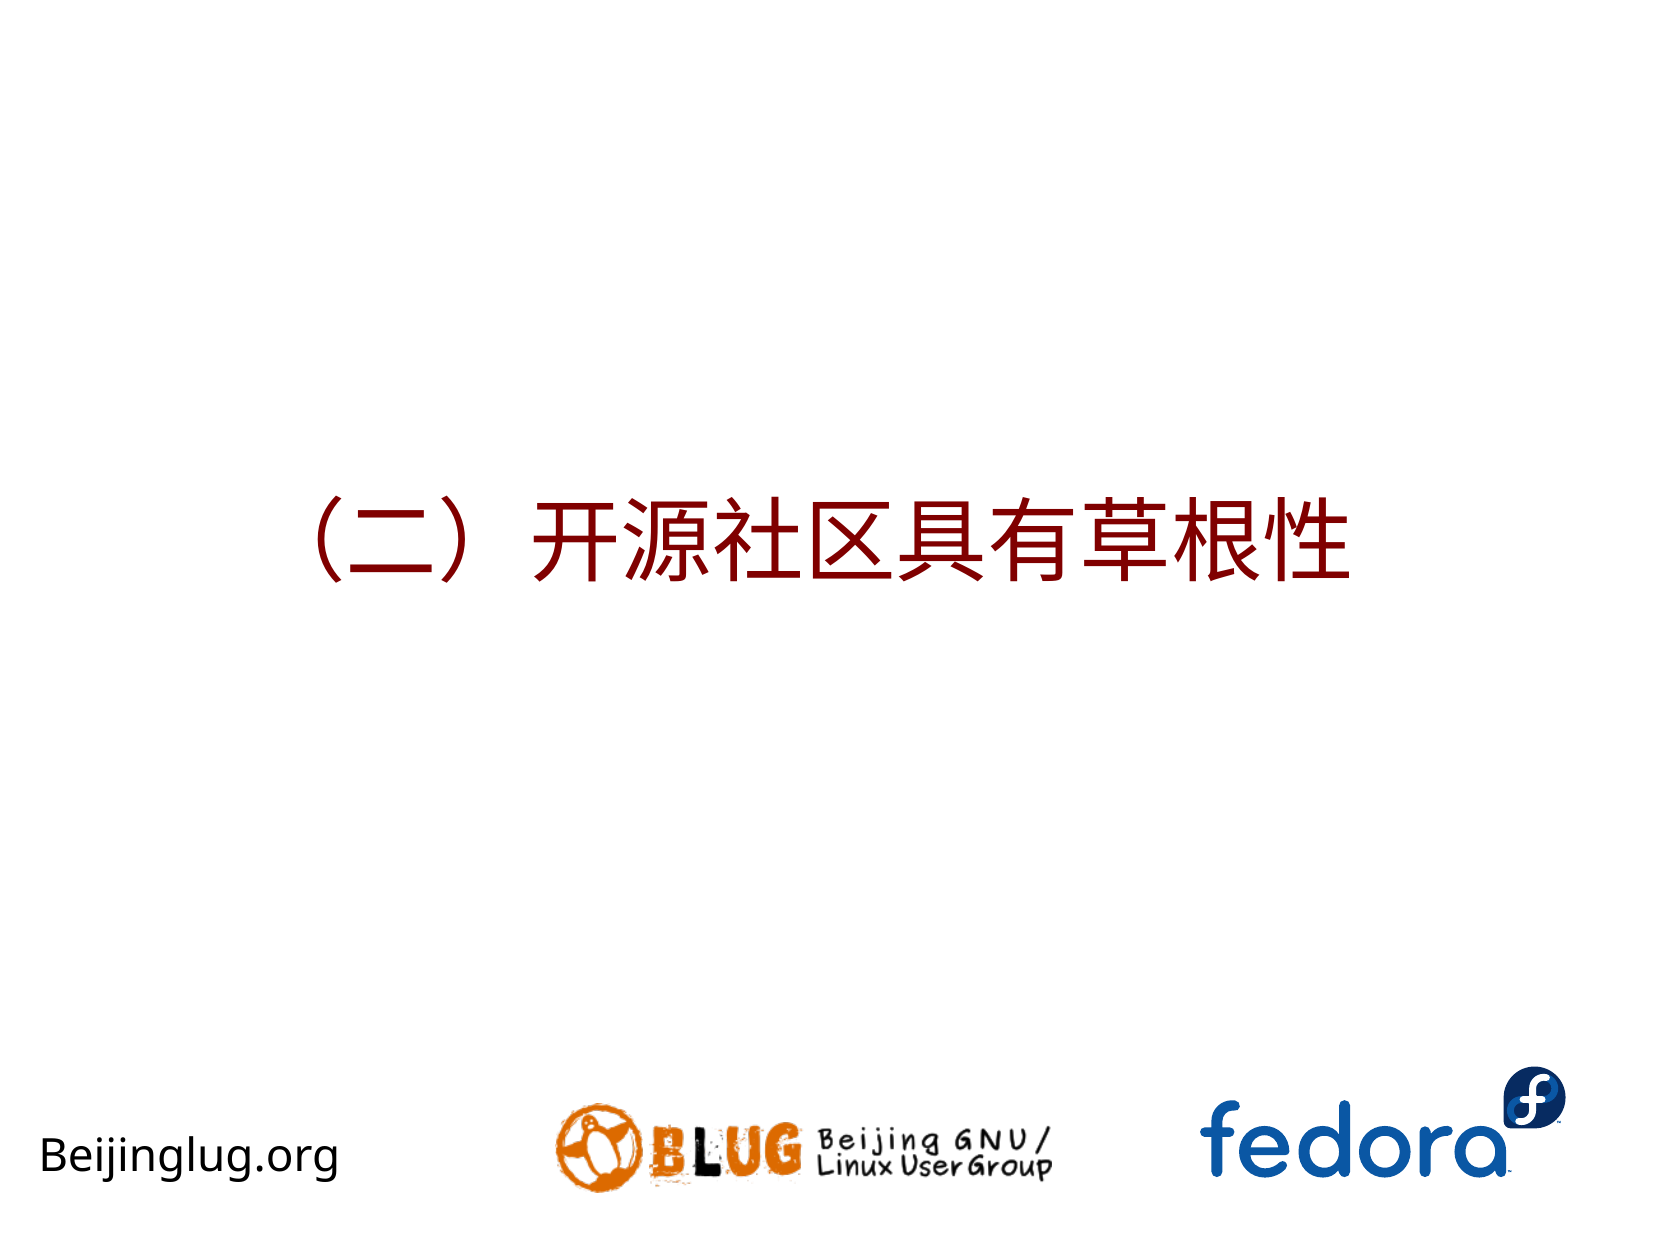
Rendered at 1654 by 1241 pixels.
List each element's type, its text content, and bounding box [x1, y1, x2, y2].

picture [555, 1103, 1052, 1193]
text_box （二）开源社区具有草根性 [239, 460, 1371, 612]
